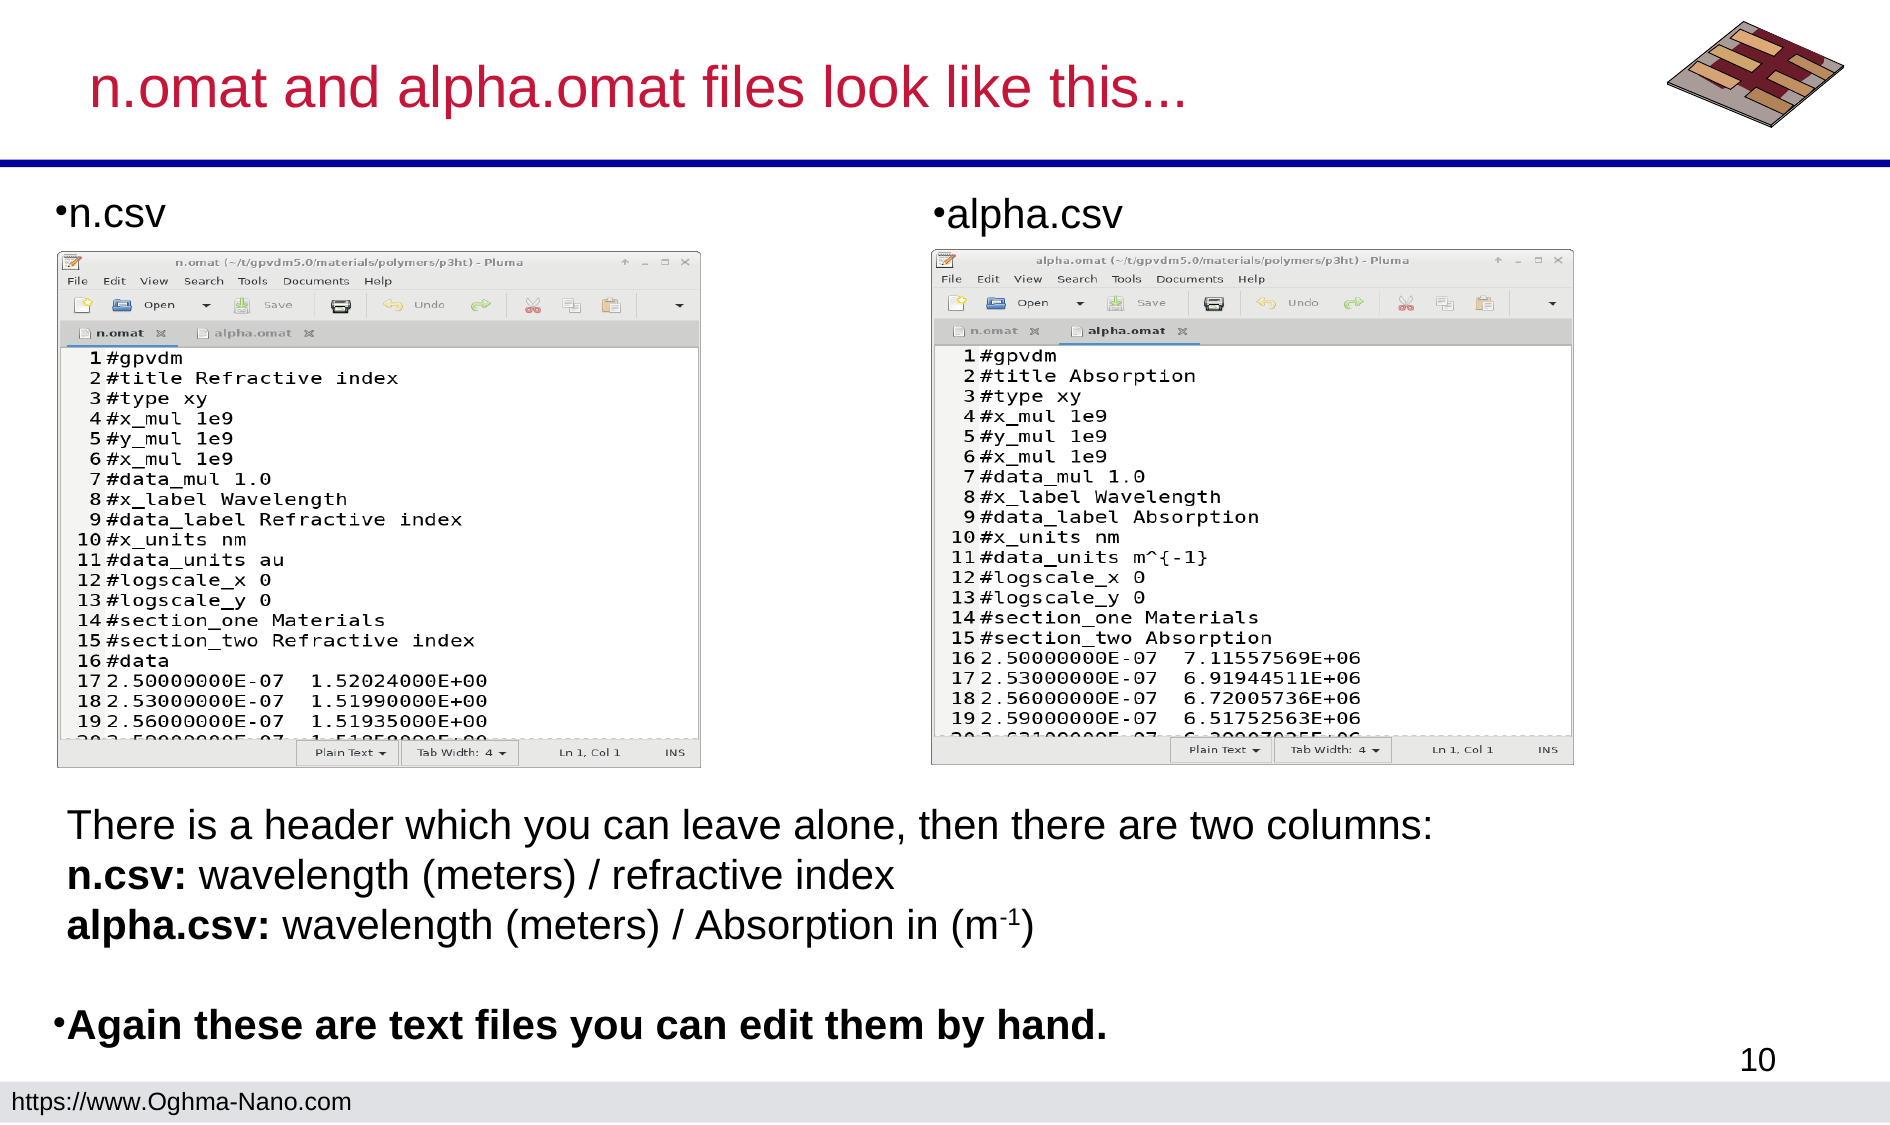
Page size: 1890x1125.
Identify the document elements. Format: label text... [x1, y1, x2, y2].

title n.omat and alpha.omat files look like this... [74, 34, 1634, 140]
text_box There is a header which you can leave alone, then there are two columns: n.csv: wavelength (meters) / refractive index alpha.csv: wavelength (meters) / Absorption in (m-1) Again these are text files you can edit them by hand. [37, 790, 1797, 1056]
picture [57, 259, 701, 768]
text_box <number> [1724, 1030, 1890, 1101]
text_box alpha.csv [917, 179, 1733, 260]
text_box n.csv [39, 178, 855, 259]
picture [931, 260, 1574, 765]
